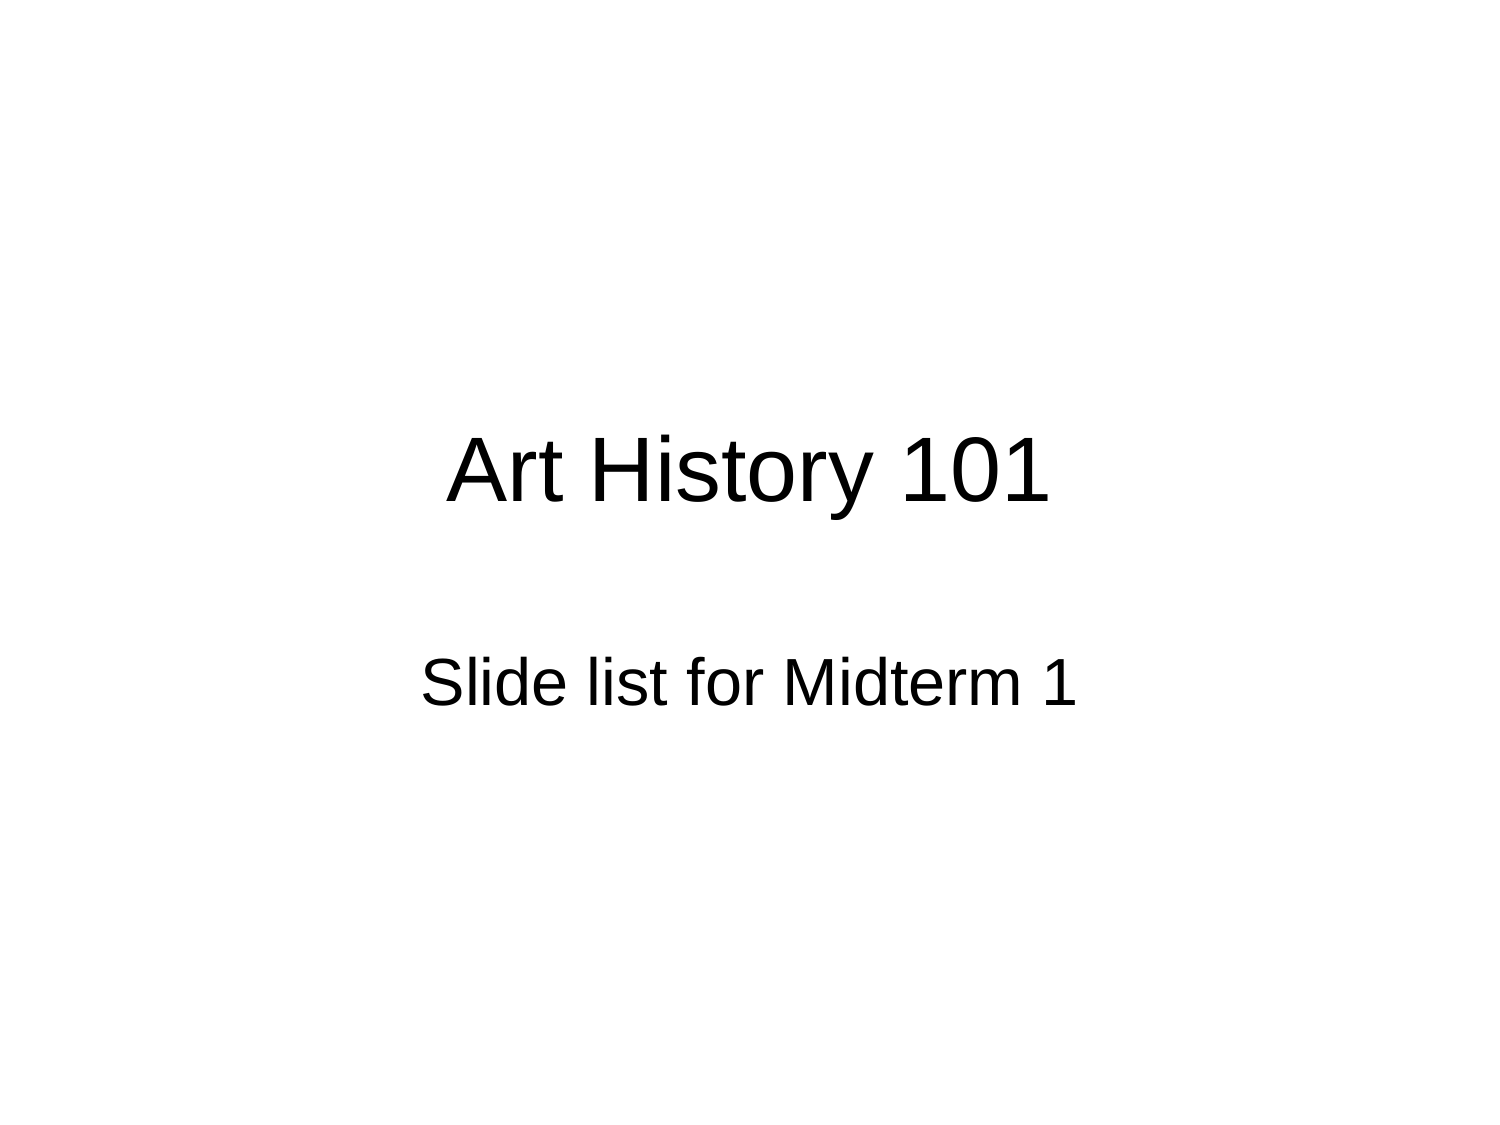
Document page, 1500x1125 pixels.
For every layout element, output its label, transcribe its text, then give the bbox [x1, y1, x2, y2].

title Art History 101 [112, 349, 1388, 591]
subtitle Slide list for Midterm 1 [225, 637, 1276, 926]
